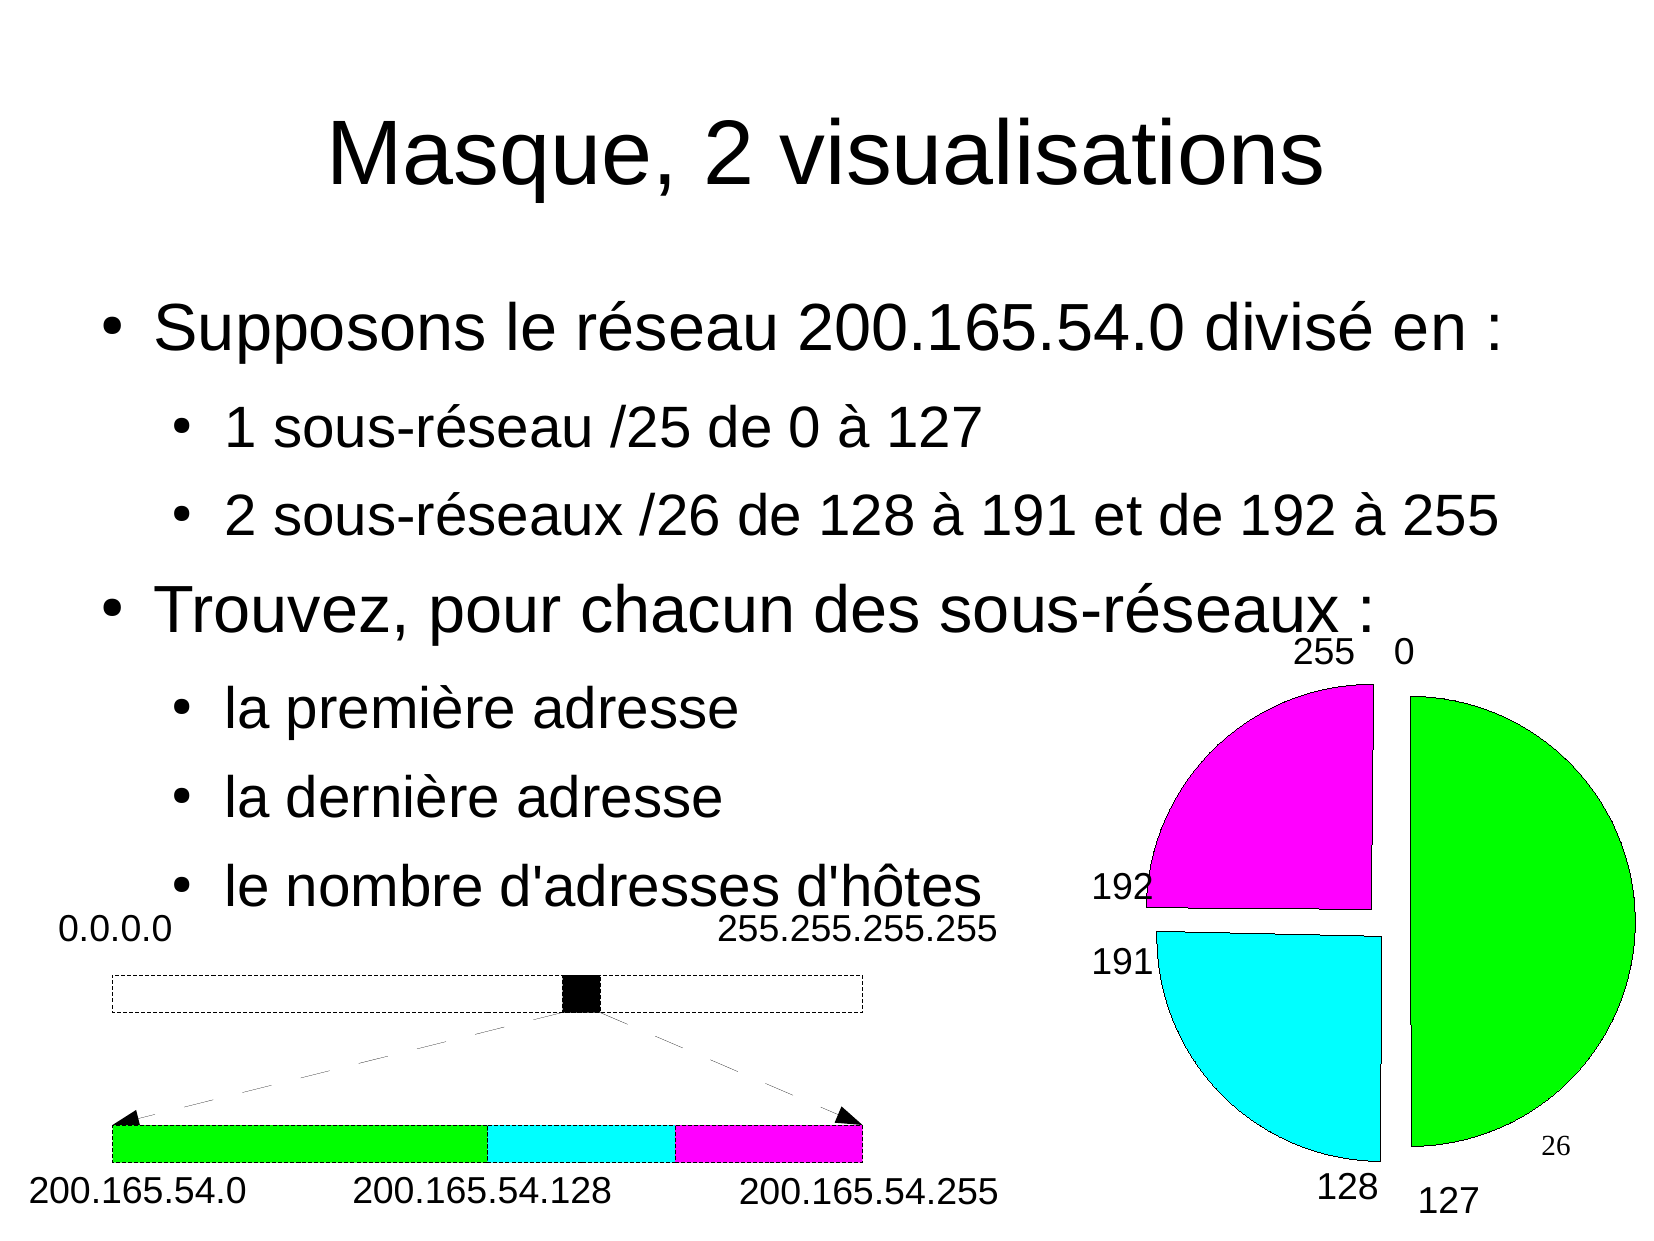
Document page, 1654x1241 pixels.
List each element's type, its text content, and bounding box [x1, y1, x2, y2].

text_box 0.0.0.0 [43, 900, 188, 962]
text_box [562, 975, 601, 1013]
text_box [1571, 763, 1636, 1079]
text_box 128 [1301, 1158, 1394, 1220]
text_box 127 [1402, 1171, 1495, 1234]
text_box 200.165.54.255 [723, 1163, 1014, 1225]
list Supposons le réseau 200.165.54.0 divisé en : 1 sous-réseau /25 de 0 à 127 2 sous-réseaux /26 de 128 à 191 et de 192 à 255 Trouvez, pour chacun des sous-réseaux : la première adresse la dernière adresse le nombre d'adresses d'hôtes [82, 290, 1571, 1109]
text_box 200.165.54.0 [13, 1162, 262, 1224]
text_box [1411, 1109, 1535, 1147]
text_box [1237, 1109, 1381, 1158]
text_box [112, 1125, 863, 1163]
text_box 255.255.255.255 [702, 900, 1013, 962]
title Masque, 2 visualisations [82, 49, 1571, 257]
text_box 200.165.54.128 [337, 1162, 627, 1224]
